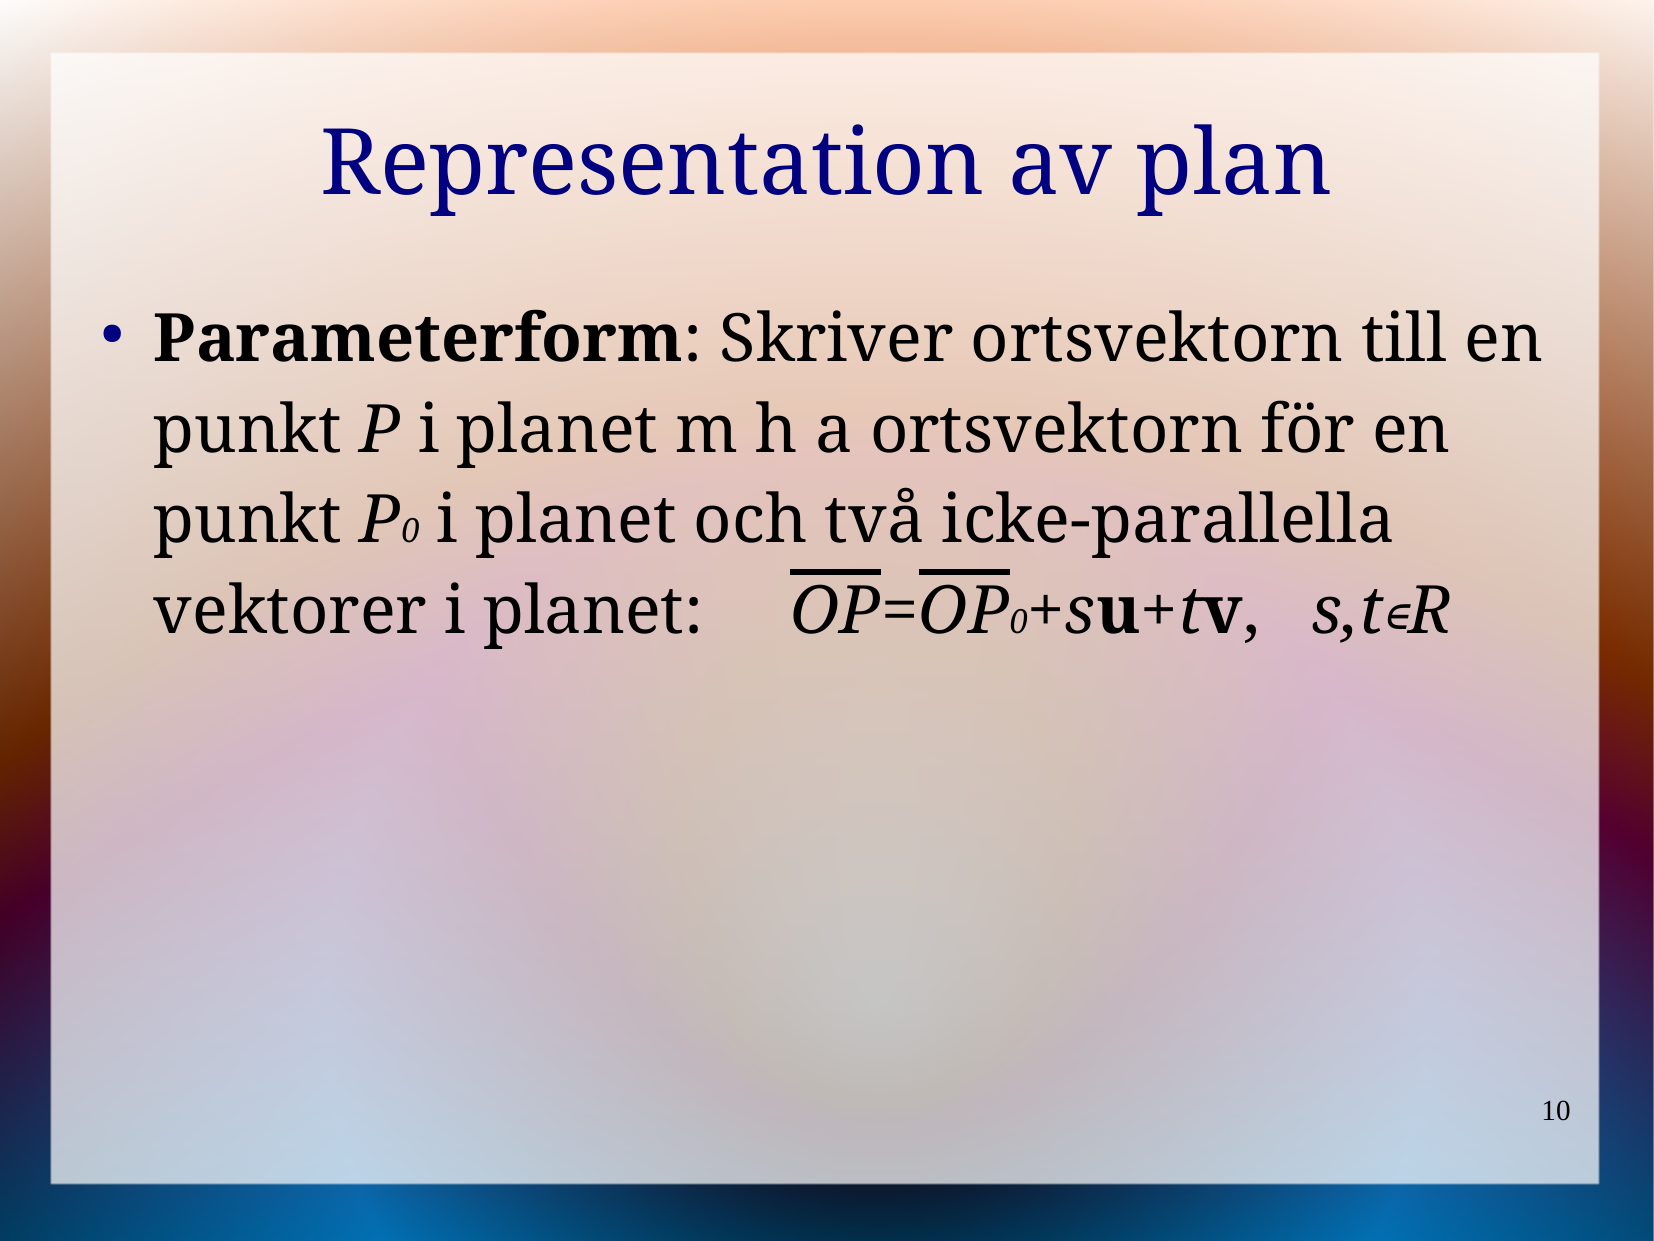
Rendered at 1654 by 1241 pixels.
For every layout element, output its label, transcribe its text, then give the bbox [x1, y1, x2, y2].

list Parameterform: Skriver ortsvektorn till en punkt P i planet m h a ortsvektorn för en punkt P0 i planet och två icke-parallella vektorer i planet: OP=OP0+su+tv, s,t∊R [82, 290, 1571, 1010]
title Representation av plan [82, 55, 1571, 263]
picture [0, 0, 1654, 1241]
